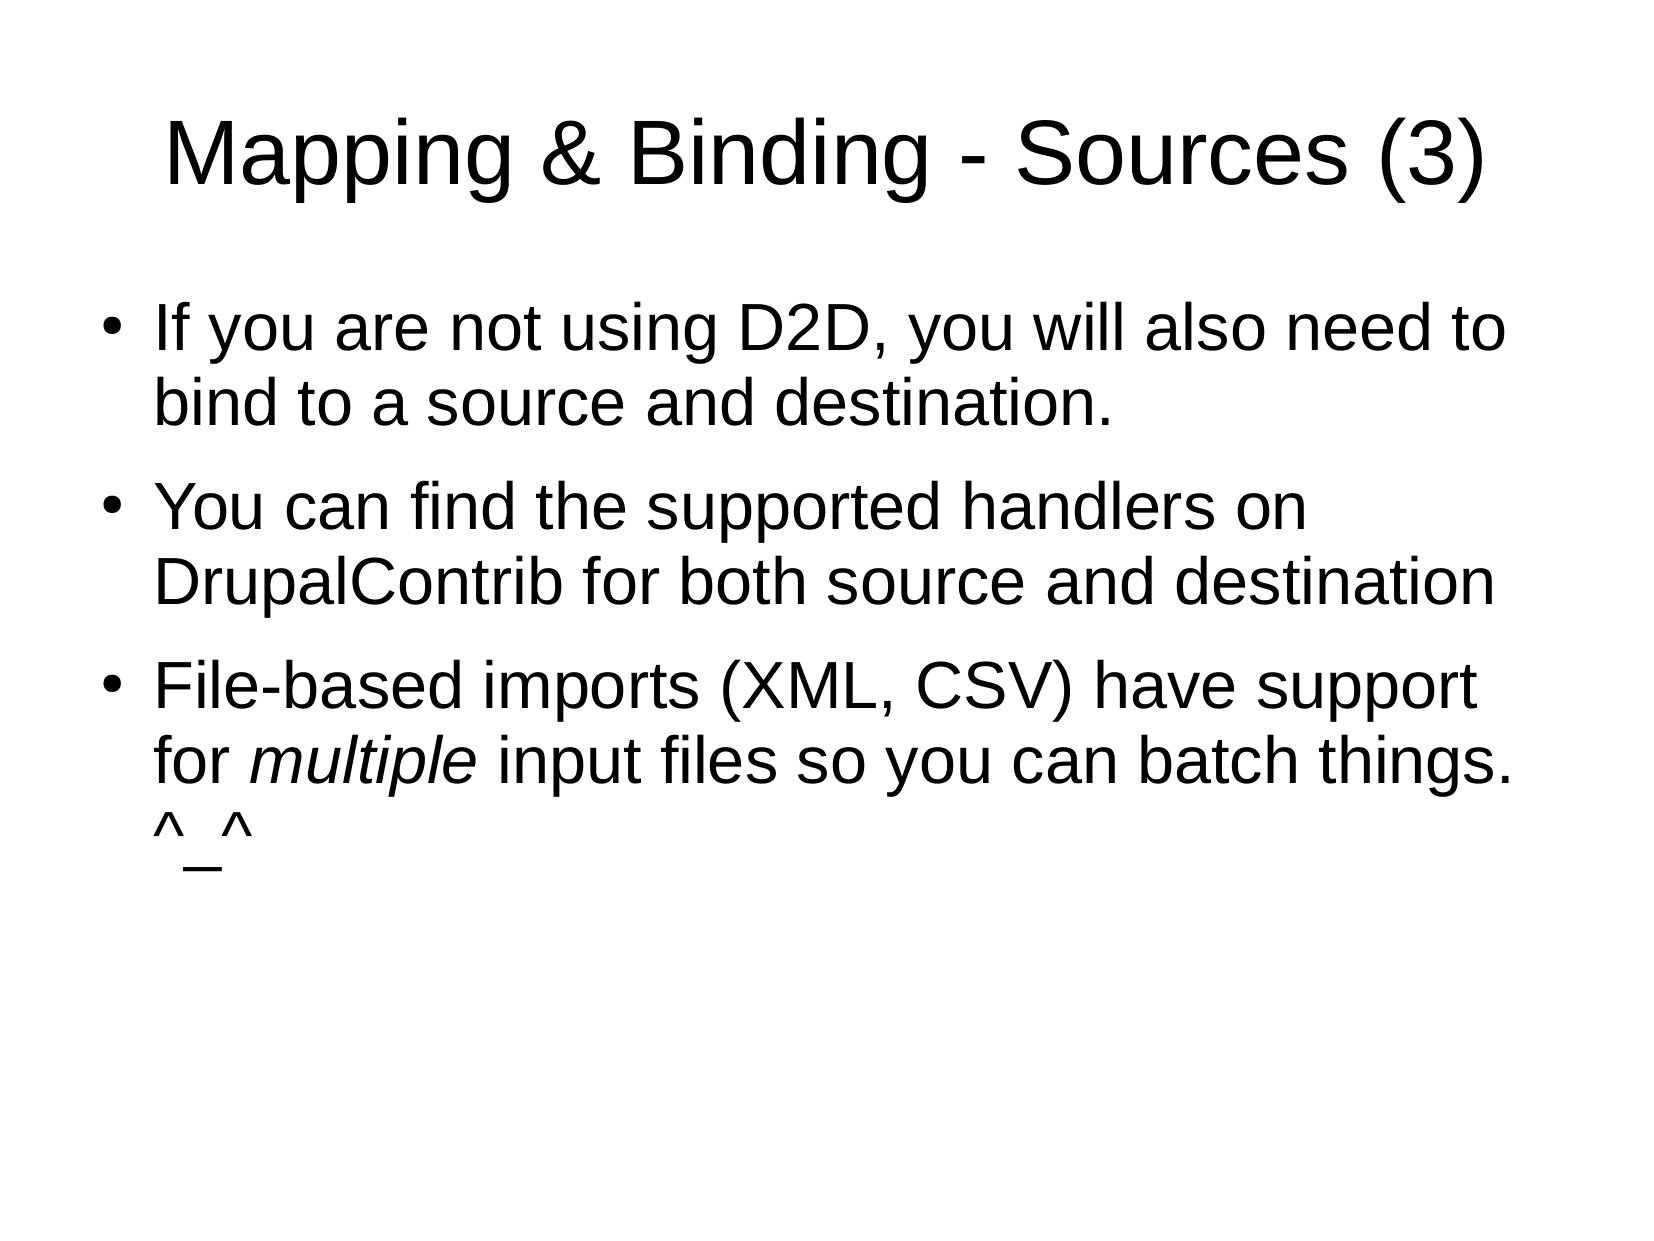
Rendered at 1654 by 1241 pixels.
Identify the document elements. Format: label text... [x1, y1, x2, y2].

list If you are not using D2D, you will also need to bind to a source and destination. You can find the supported handlers on DrupalContrib for both source and destination File-based imports (XML, CSV) have support for multiple input files so you can batch things. ^_^ [82, 290, 1538, 1010]
title Mapping & Binding - Sources (3) [82, 49, 1571, 257]
